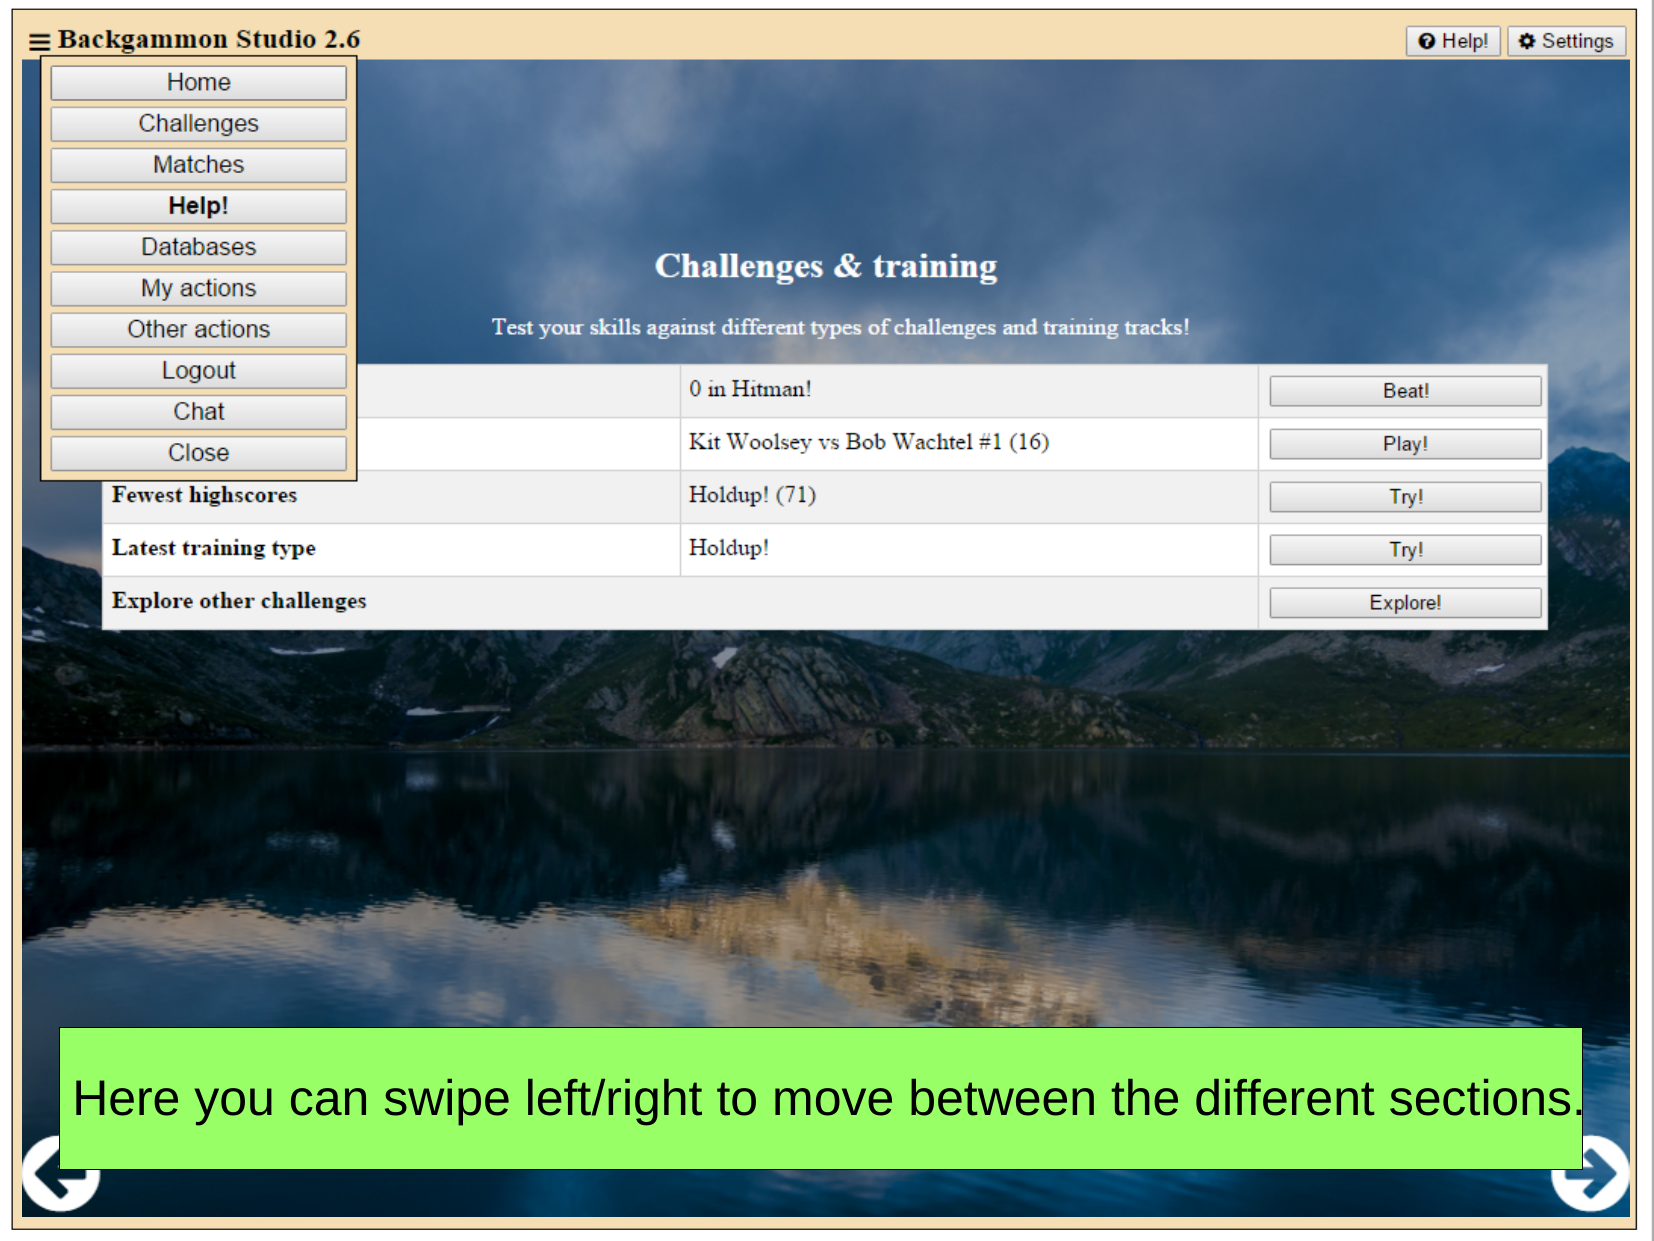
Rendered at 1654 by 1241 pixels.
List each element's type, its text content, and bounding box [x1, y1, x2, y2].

text_box Here you can swipe left/right to move between the different sections. [59, 1027, 1583, 1170]
picture [0, 0, 1654, 1241]
